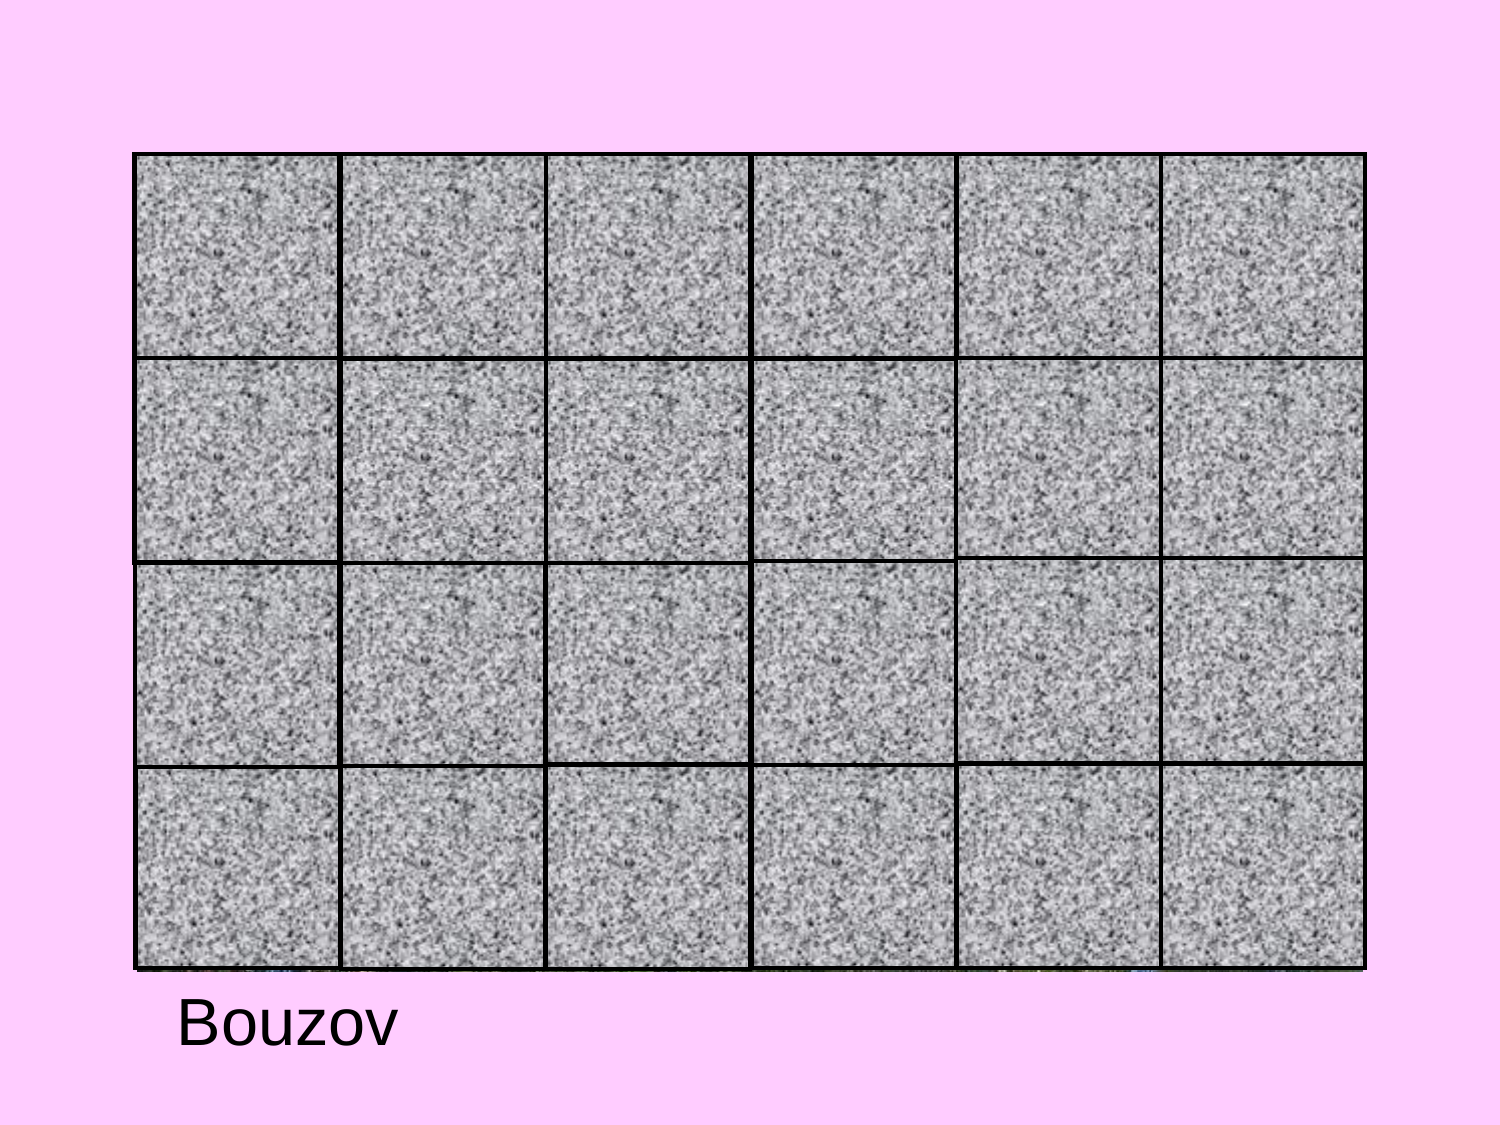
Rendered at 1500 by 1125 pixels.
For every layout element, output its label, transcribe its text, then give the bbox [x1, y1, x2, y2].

text_box Bouzov [161, 971, 957, 1067]
text_box [752, 153, 1366, 969]
picture [137, 153, 1363, 972]
text_box [134, 153, 340, 969]
text_box [341, 153, 751, 970]
